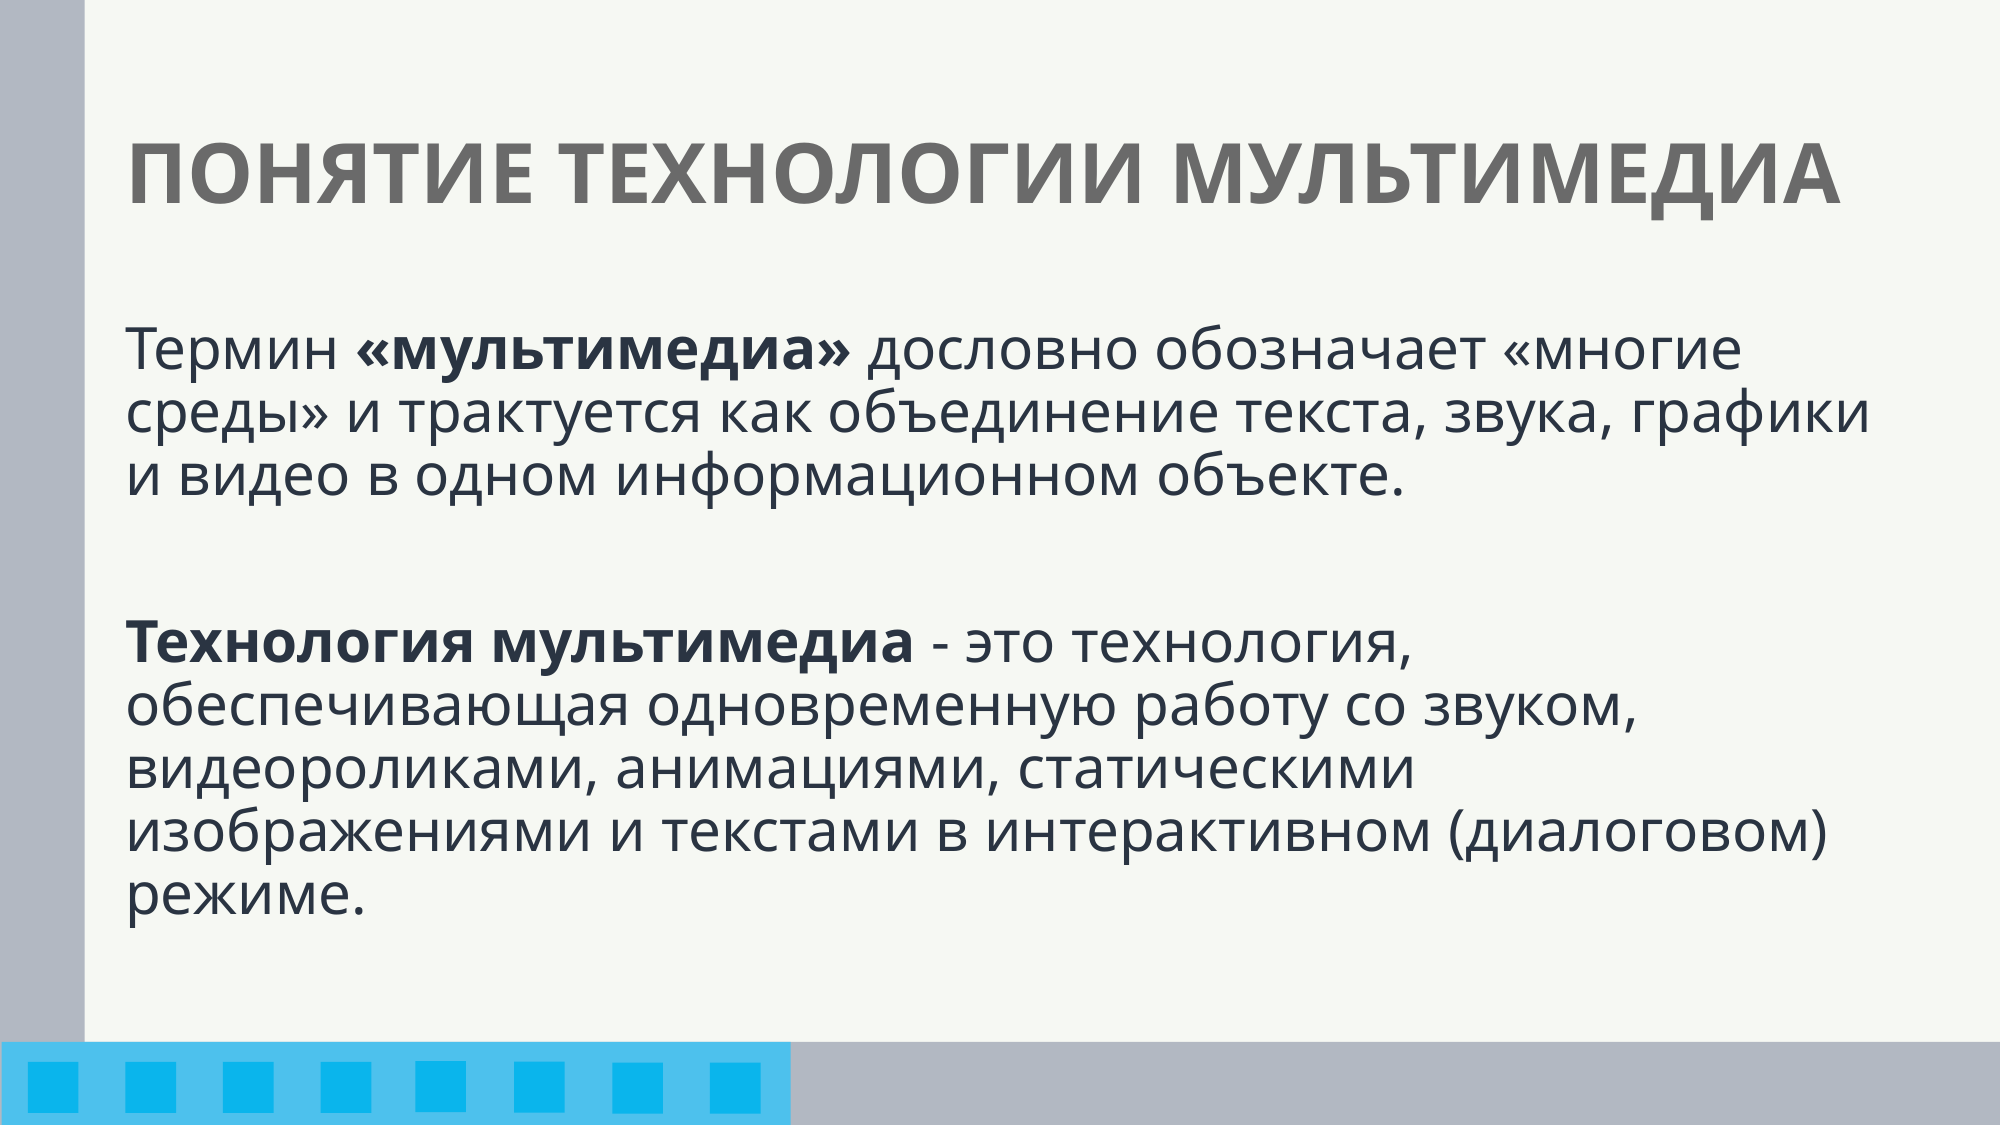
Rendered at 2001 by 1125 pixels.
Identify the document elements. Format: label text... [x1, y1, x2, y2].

title ПОНЯТИЕ ТЕХНОЛОГИИ МУЛЬТИМЕДИА [110, 67, 1892, 286]
list Термин «мультимедиа» дословно обозначает «многие среды» и трактуется как объединение текста, звука, графики и видео в одном информационном объекте. Технология мультимедиа - это технология, обеспечивающая одновременную работу со звуком, видеороликами, анимациями, статическими изображениями и текстами в интерактивном (диалоговом) режиме. [110, 311, 1892, 1058]
